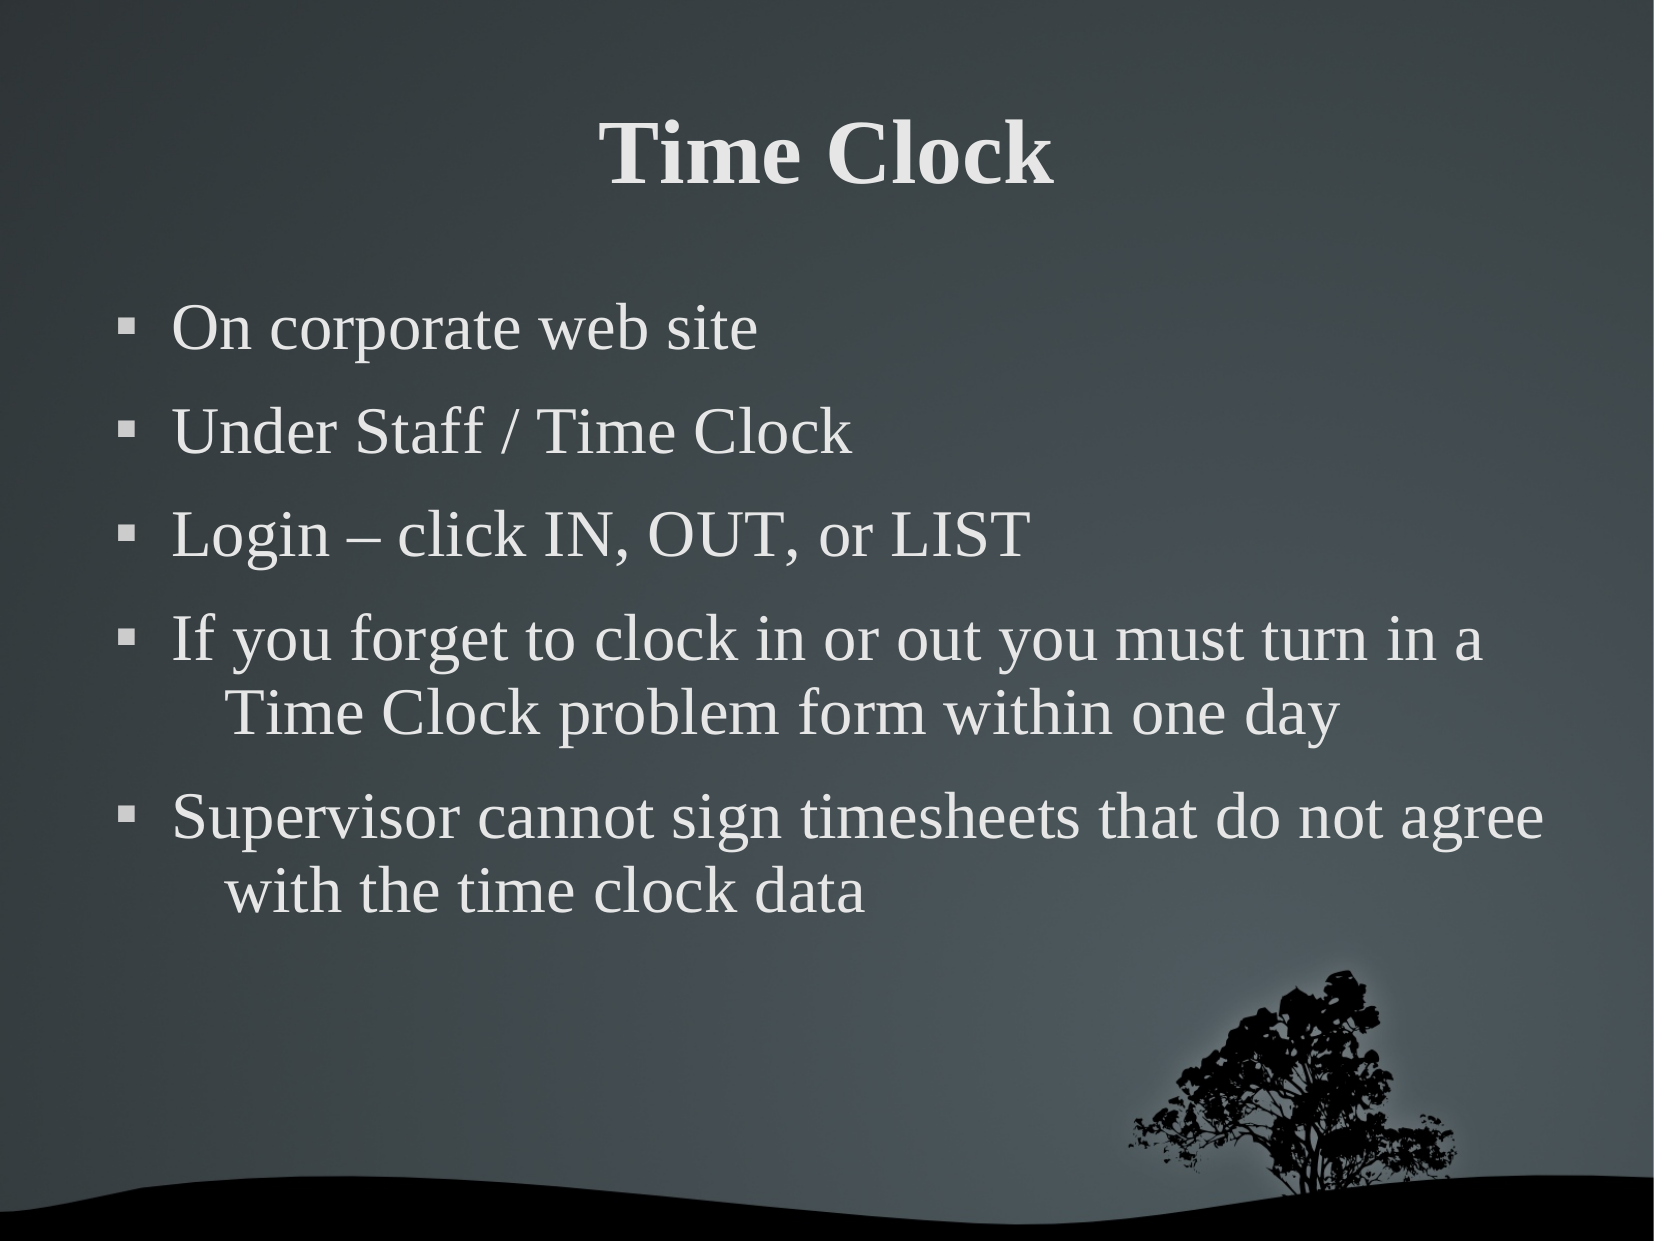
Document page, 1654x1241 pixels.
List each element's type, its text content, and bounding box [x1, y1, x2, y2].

title Time Clock [82, 49, 1571, 257]
picture [0, 0, 1654, 1241]
list On corporate web site Under Staff / Time Clock Login – click IN, OUT, or LIST If you forget to clock in or out you must turn in a Time Clock problem form within one day Supervisor cannot sign timesheets that do not agree with the time clock data [82, 290, 1571, 1109]
